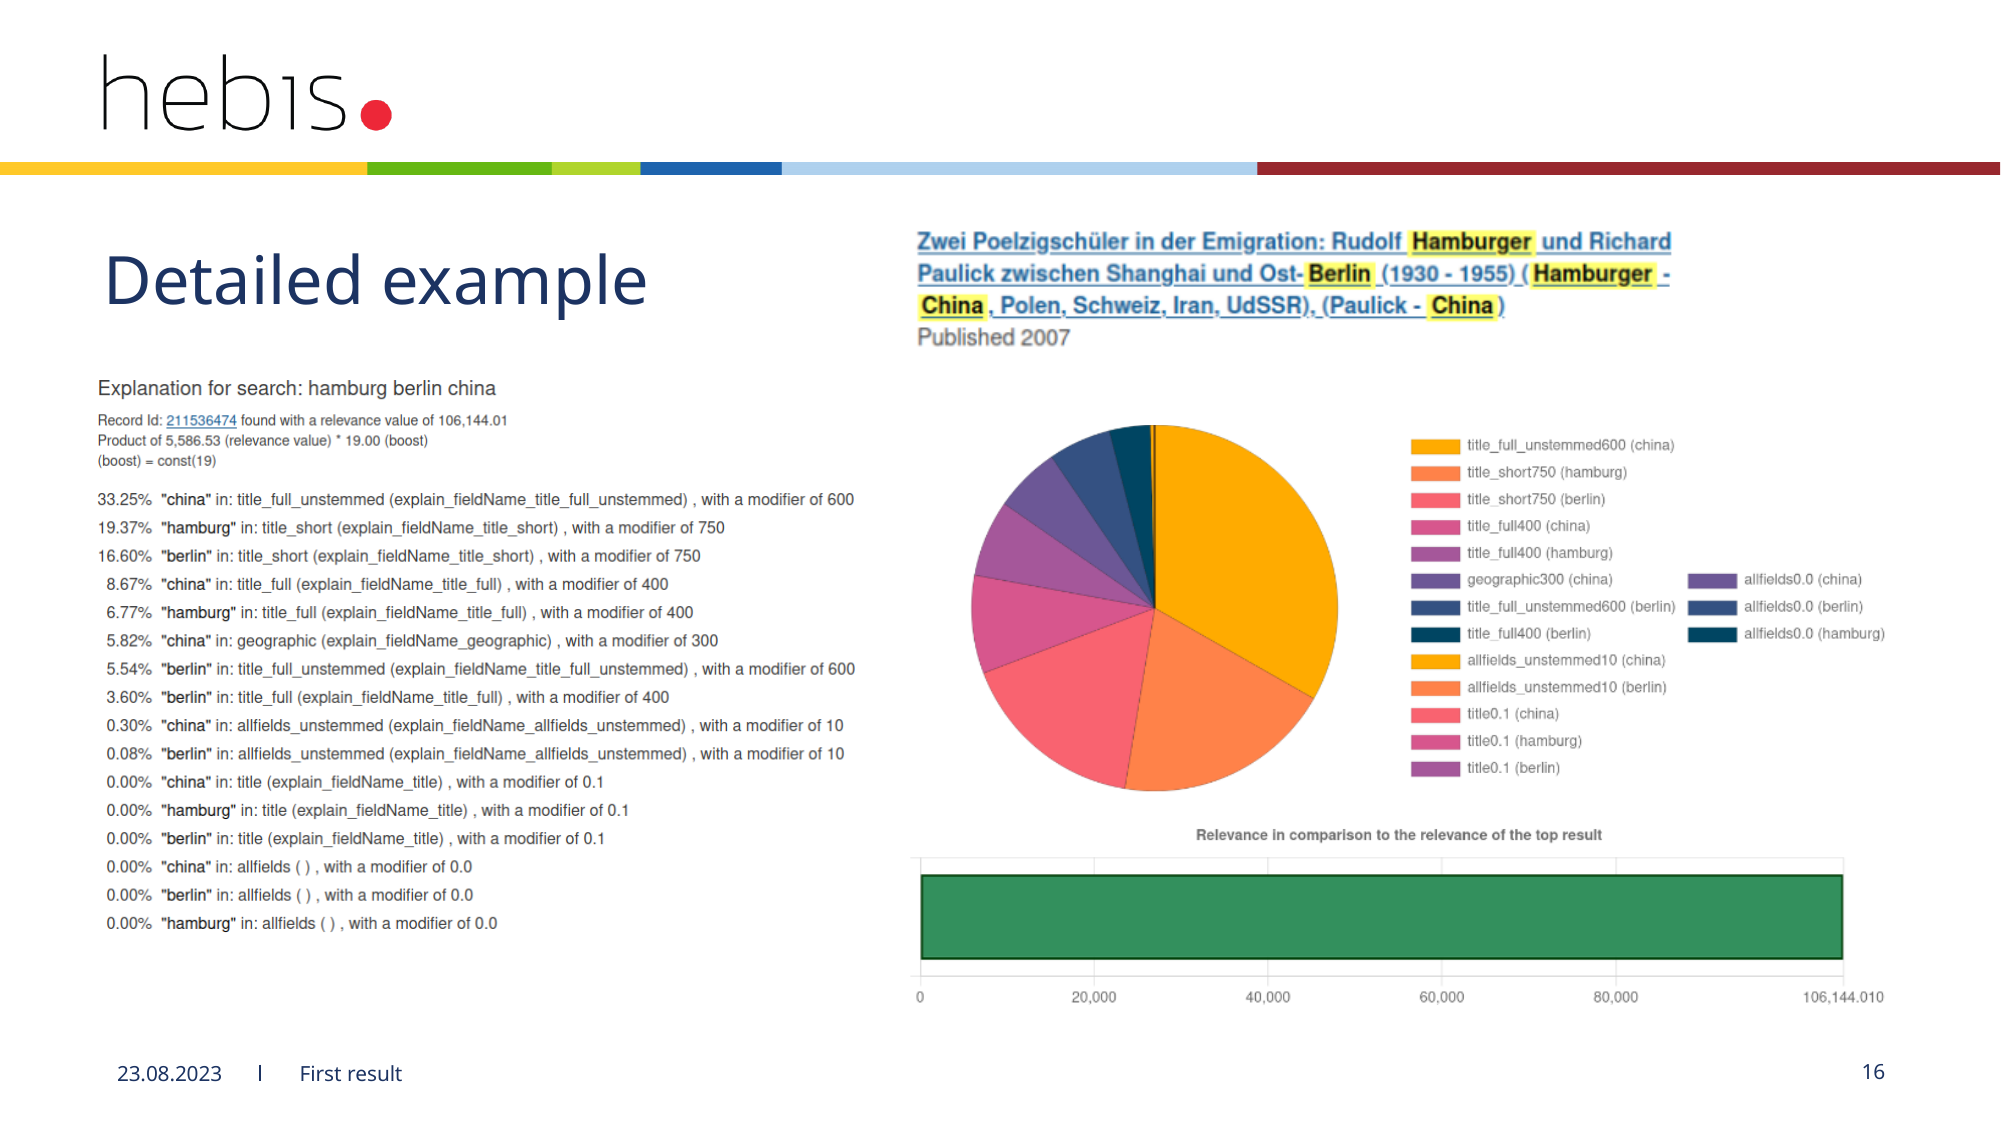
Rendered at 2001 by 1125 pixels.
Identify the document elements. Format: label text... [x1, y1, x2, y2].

footer First result [284, 1042, 1451, 1103]
picture [905, 224, 1689, 353]
picture [897, 425, 1921, 1016]
list Detailed example [97, 242, 905, 313]
slide_number <number> [1694, 1042, 1900, 1103]
slide_number 23.08.2023 [102, 1042, 271, 1103]
picture [97, 377, 886, 934]
picture [0, 0, 2001, 248]
